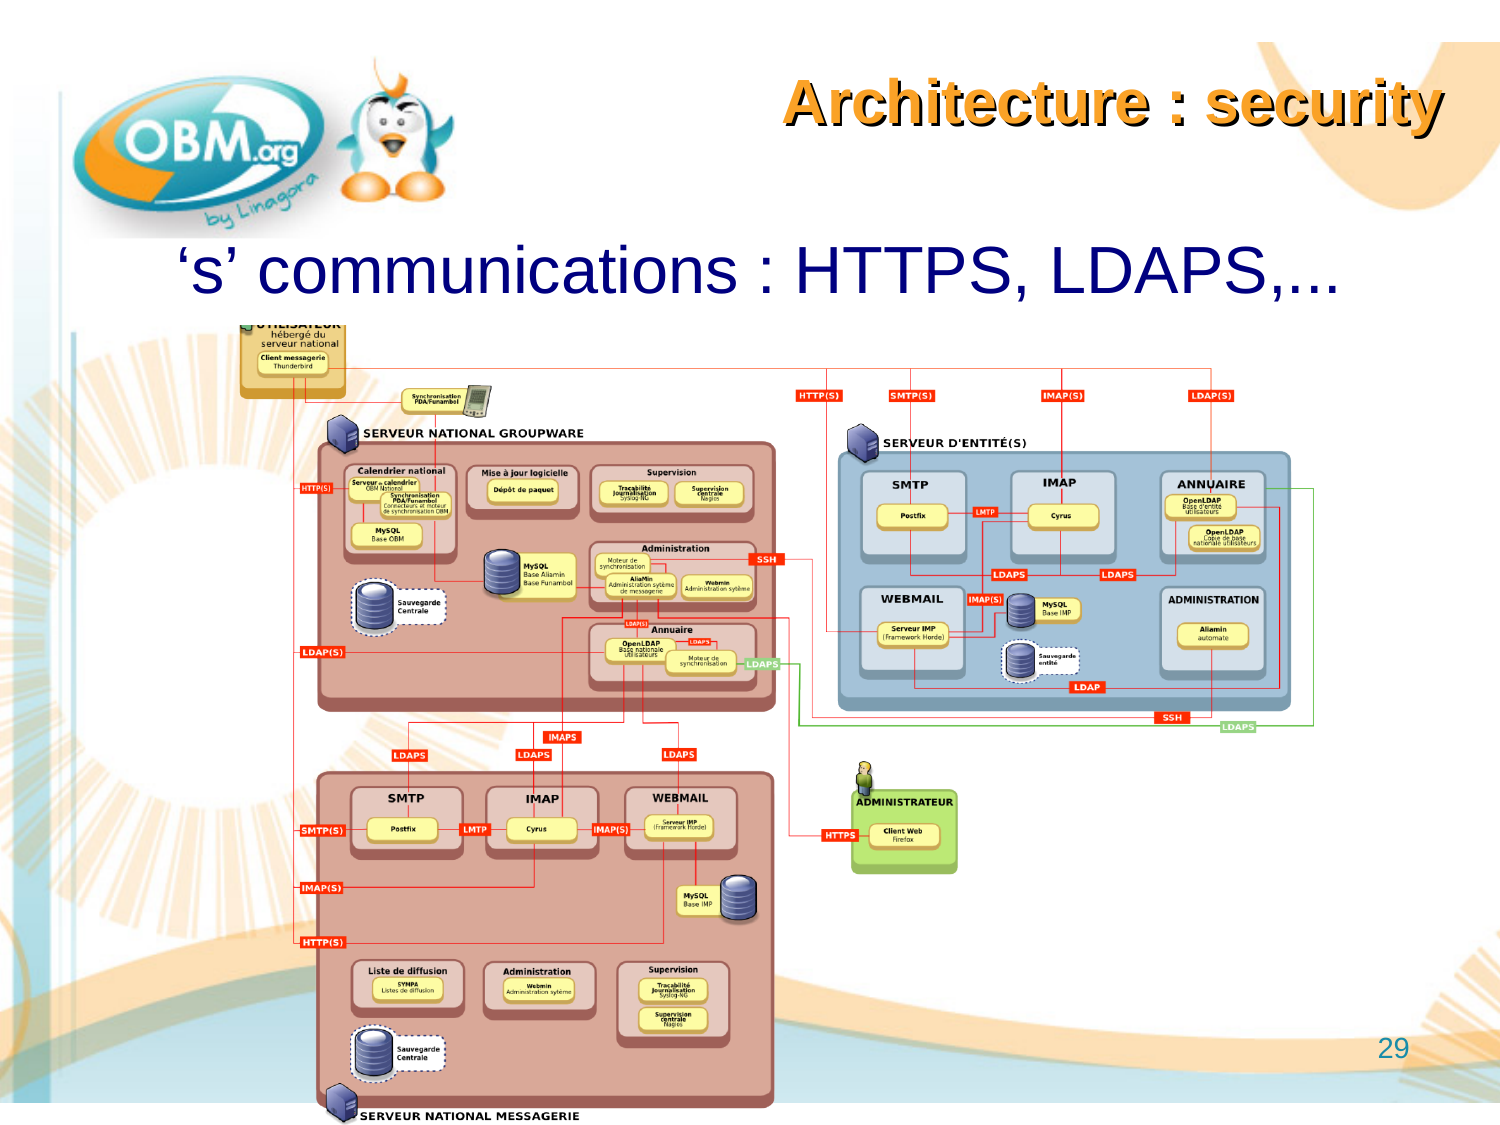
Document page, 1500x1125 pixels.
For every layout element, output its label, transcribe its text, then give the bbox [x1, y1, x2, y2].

title Architecture : security [408, 59, 1445, 148]
picture [0, 42, 1500, 1125]
list ‘s’ communications : HTTPS, LDAPS,... [88, 238, 1431, 325]
